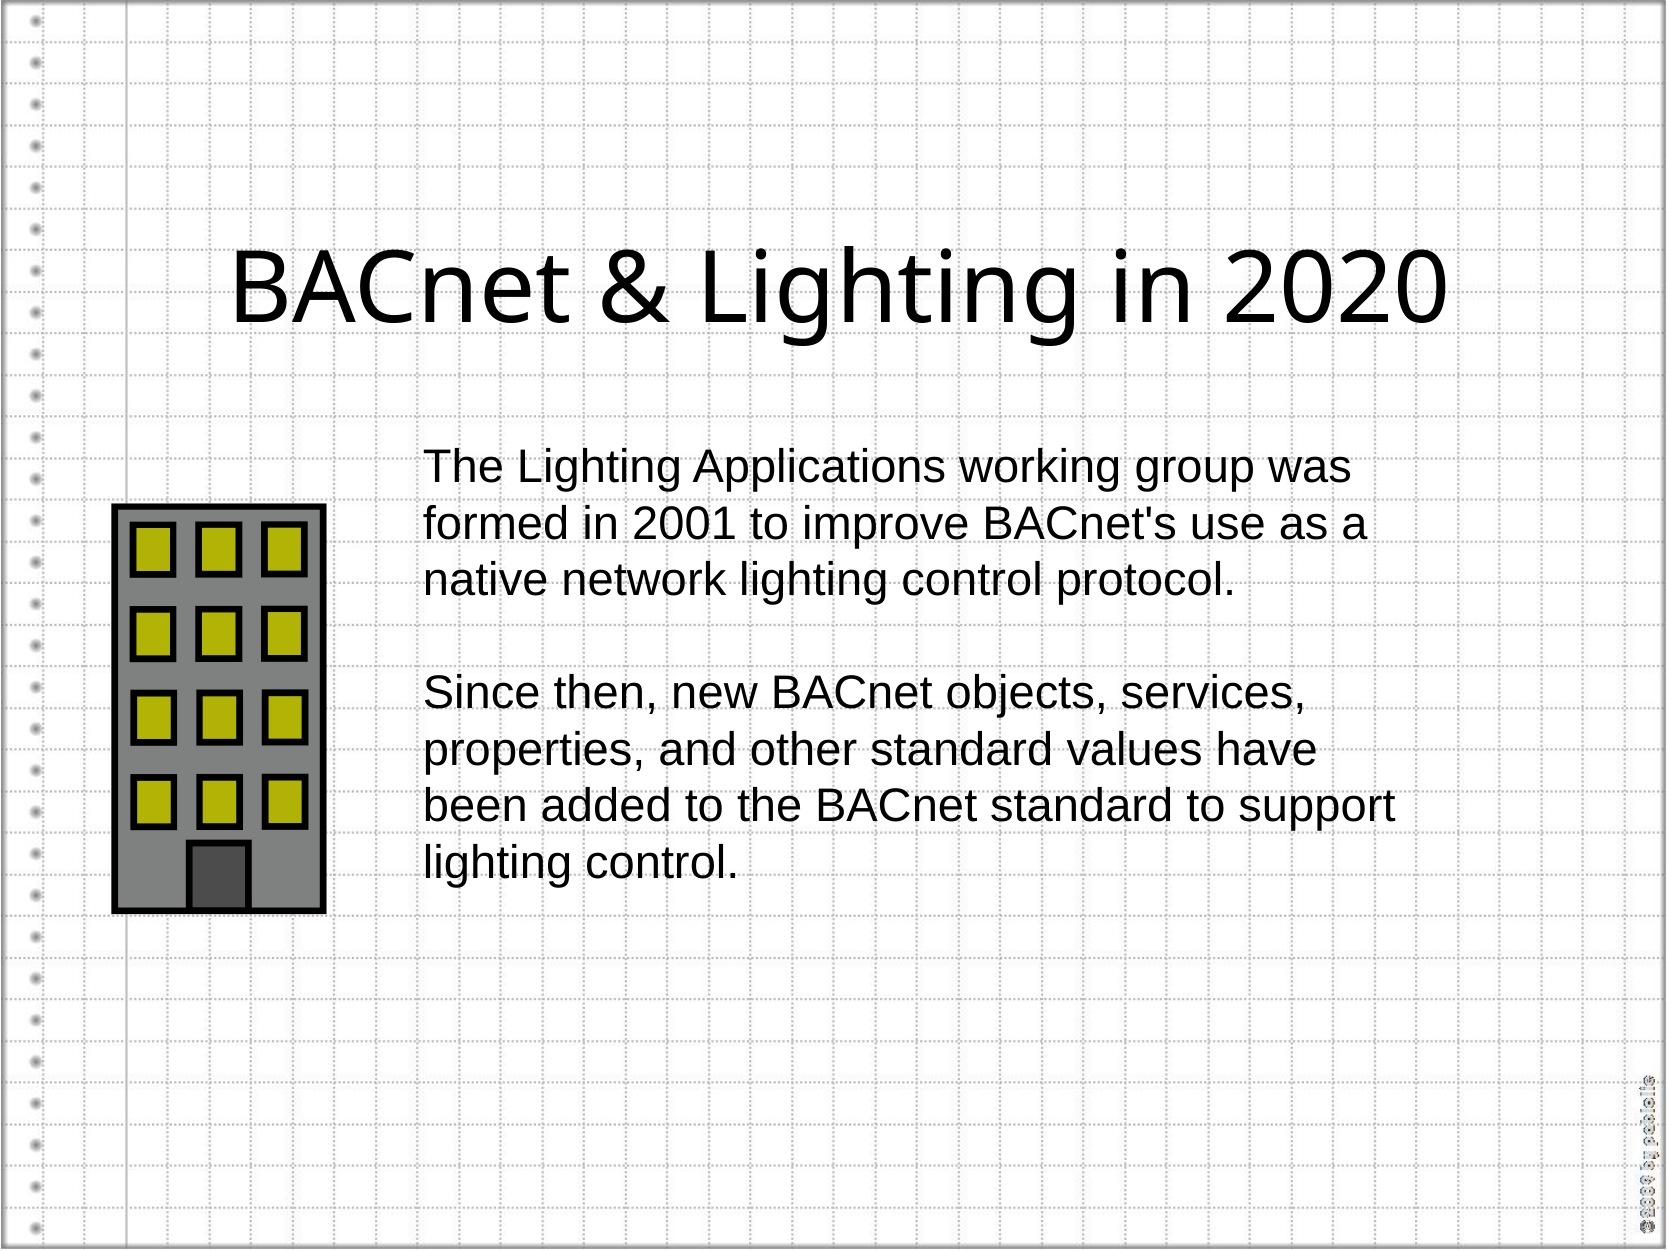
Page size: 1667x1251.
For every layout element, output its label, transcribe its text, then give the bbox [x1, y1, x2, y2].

title BACnet & Lighting in 2020 [150, 216, 1530, 430]
subtitle The Lighting Applications working group was formed in 2001 to improve BACnet's use as a native network lighting control protocol. Since then, new BACnet objects, services, properties, and other standard values have been added to the BACnet standard to support lighting control. [416, 429, 1410, 949]
picture [0, 0, 1667, 1250]
